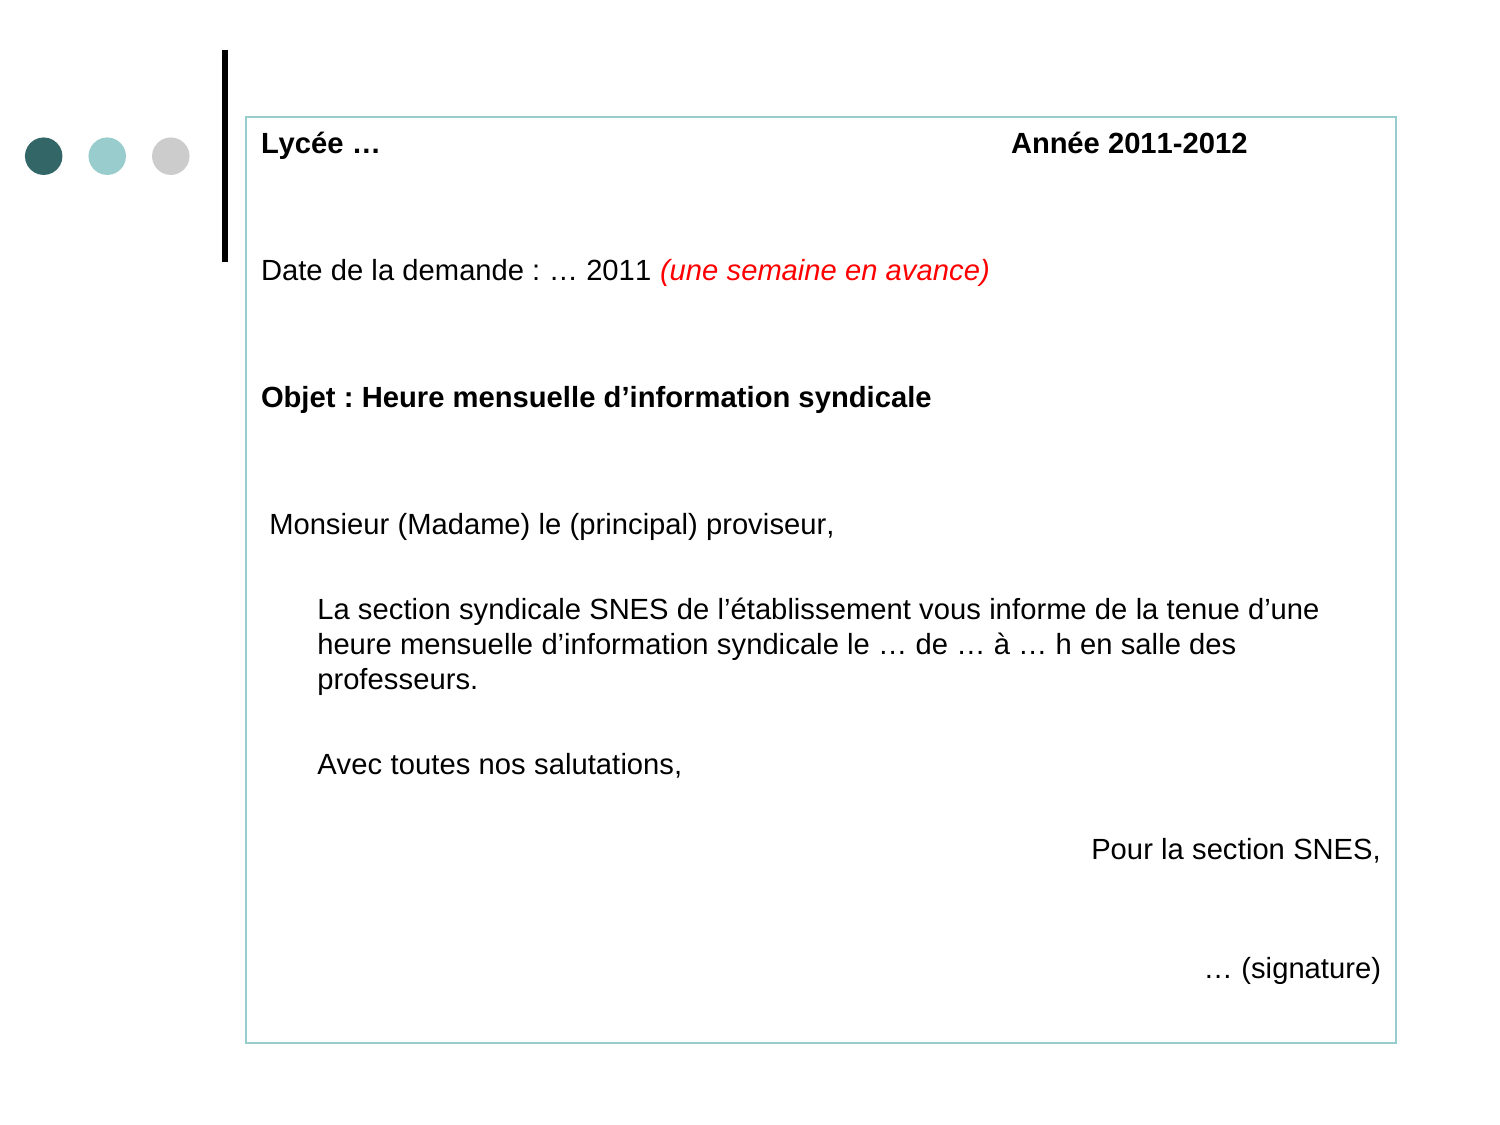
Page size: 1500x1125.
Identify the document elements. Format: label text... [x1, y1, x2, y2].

list Lycée … Année 2011-2012 Date de la demande : … 2011 (une semaine en avance) Objet : Heure mensuelle d’information syndicale Monsieur (Madame) le (principal) proviseur, La section syndicale SNES de l’établissement vous informe de la tenue d’une heure mensuelle d’information syndicale le … de … à … h en salle des professeurs. Avec toutes nos salutations, Pour la section SNES, … (signature) [246, 117, 1397, 1043]
